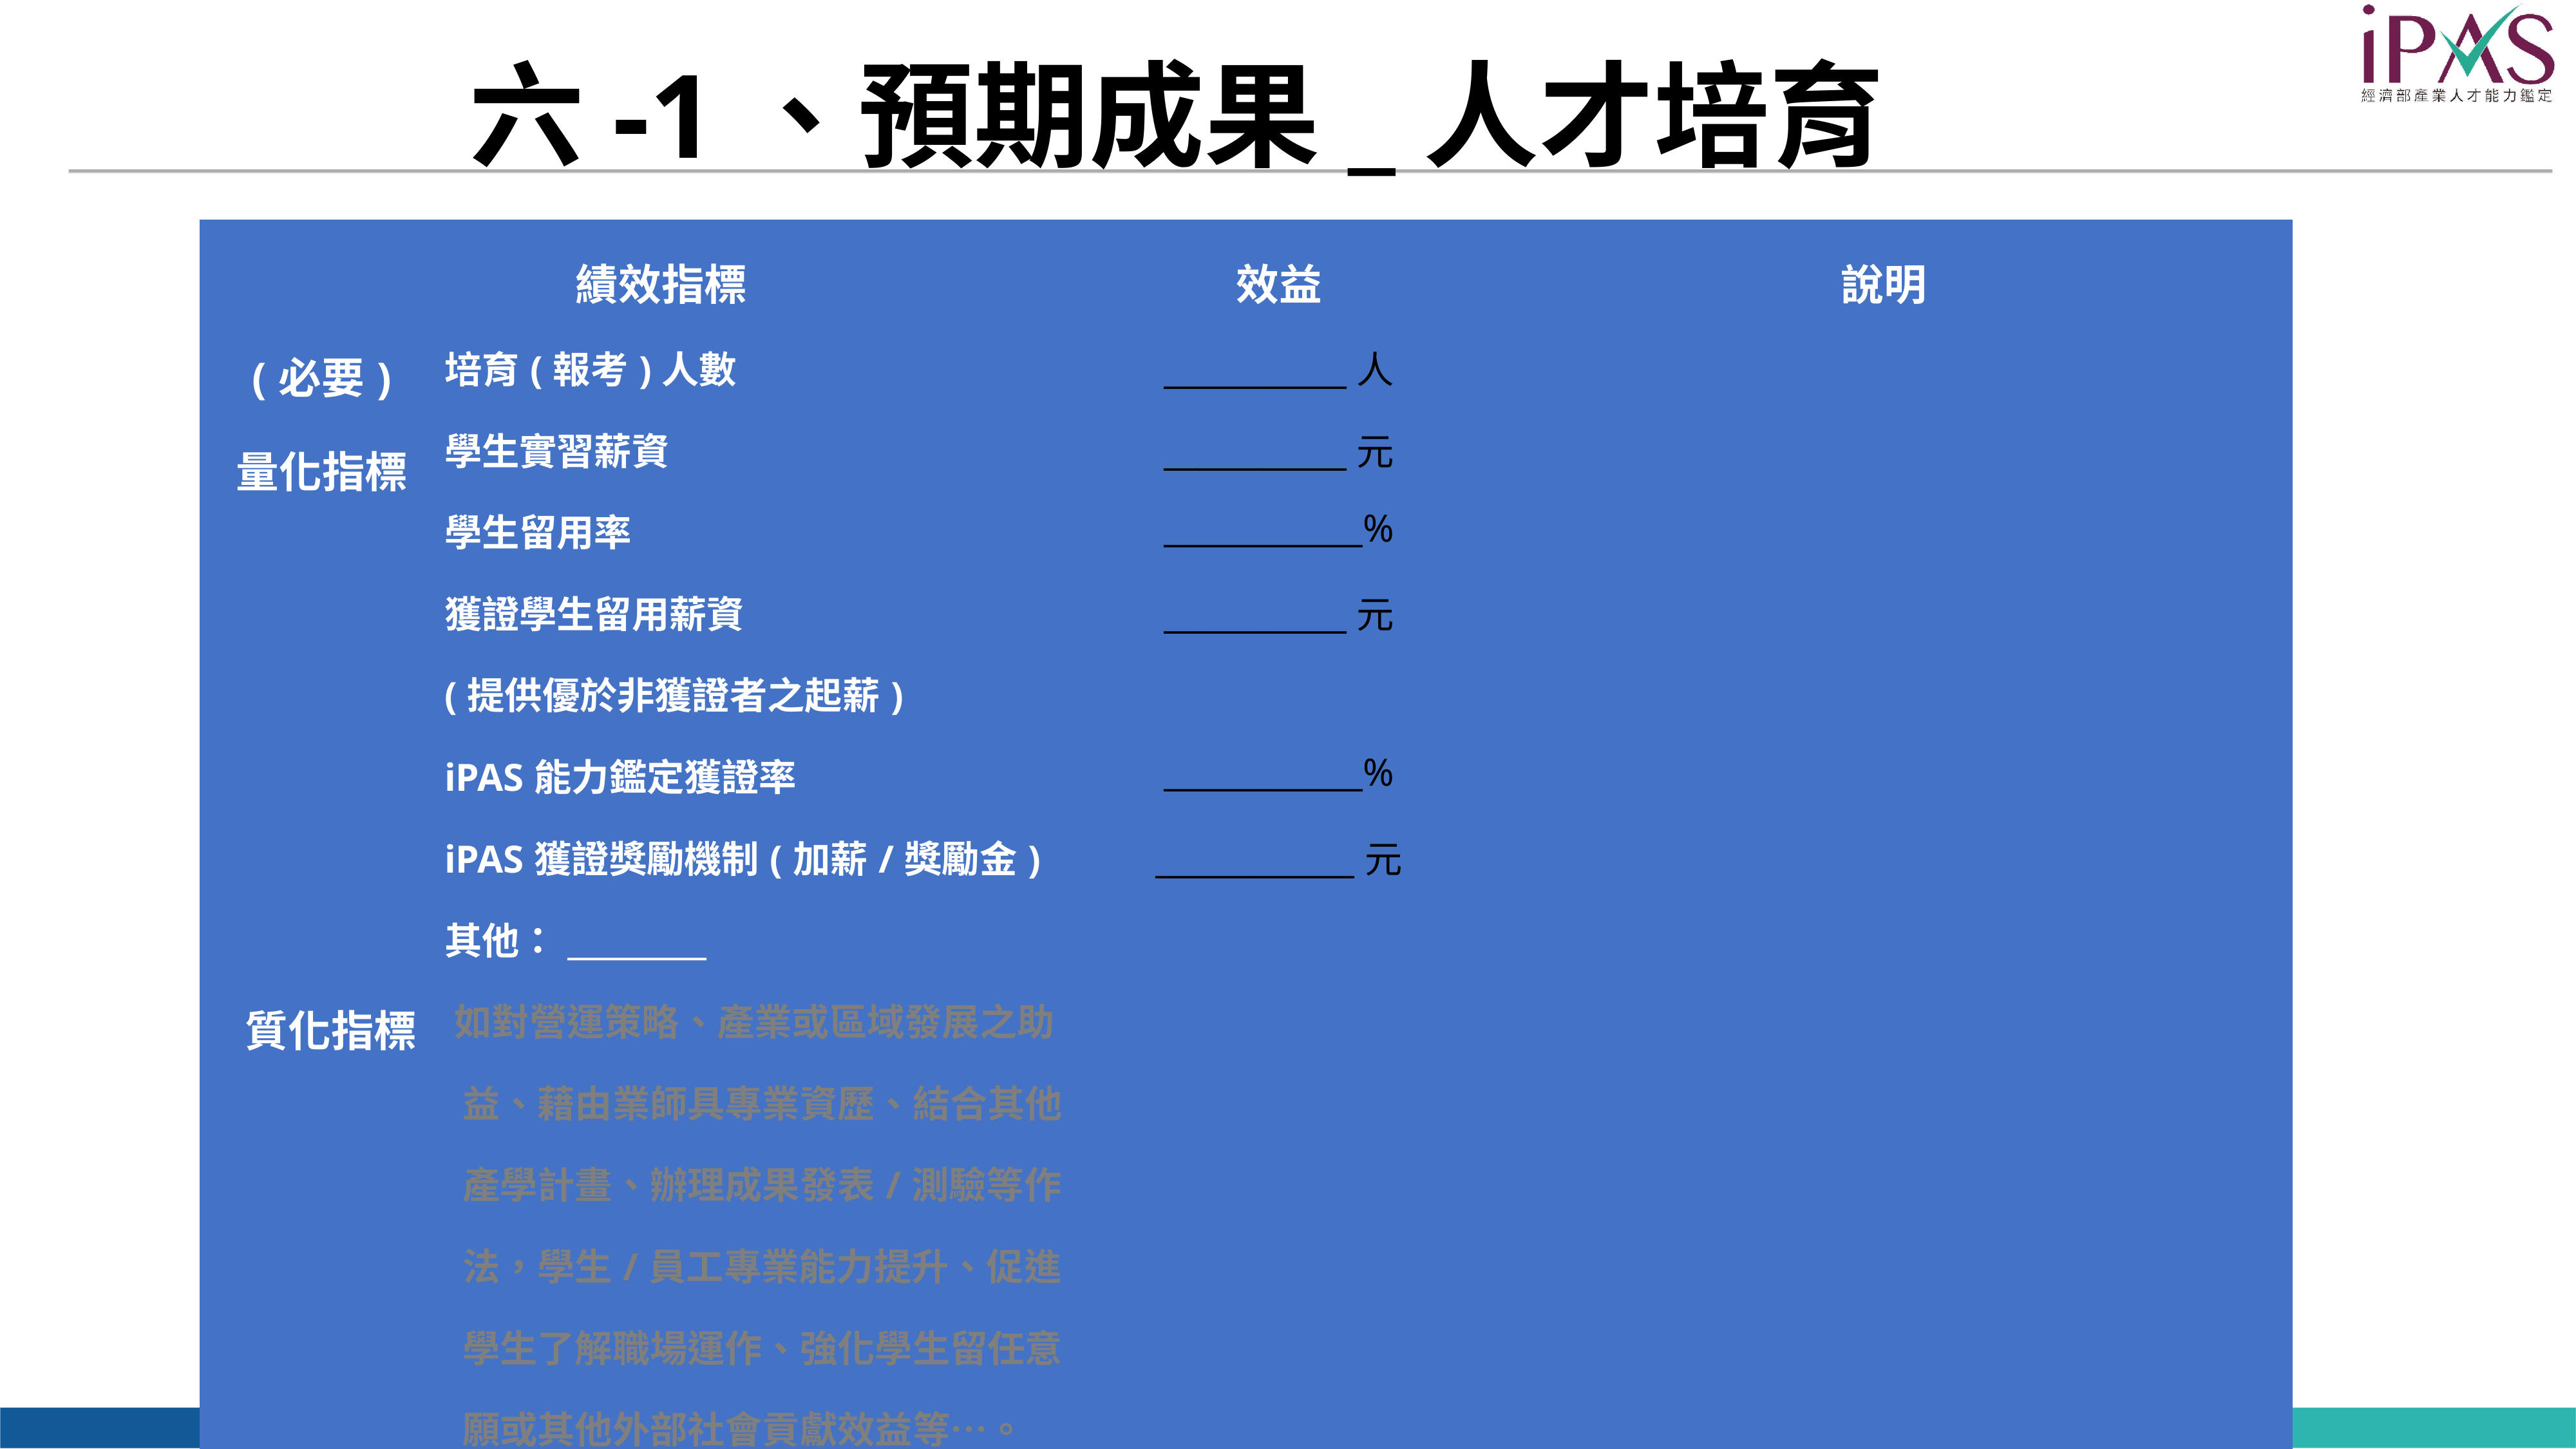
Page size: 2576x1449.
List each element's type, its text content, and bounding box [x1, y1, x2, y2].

table_cell 質化指標 [200, 965, 444, 1449]
table_header 績效指標 [200, 220, 1083, 313]
table_cell 培育(報考)人數 [444, 313, 1083, 395]
table_cell ____________% [1083, 721, 1435, 802]
table_header 效益 [1083, 220, 1435, 313]
table_cell (必要) 量化指標 [200, 313, 444, 965]
table_cell ___________元 [1083, 395, 1435, 476]
table_cell 獲證學生留用薪資 (提供優於非獲證者之起薪) [444, 558, 1083, 721]
table_cell [1435, 395, 2293, 476]
table_cell ____________% [1083, 476, 1435, 558]
table_cell [1435, 476, 2293, 558]
table_cell iPAS能力鑑定獲證率 [444, 721, 1083, 802]
table_cell ___________人 [1083, 313, 1435, 395]
table_cell 其他：_________ [444, 884, 1083, 965]
table_cell 學生留用率 [444, 476, 1083, 558]
table_cell ____________元 [1083, 802, 1435, 884]
table_cell [1435, 802, 2293, 884]
table_cell [1435, 313, 2293, 395]
table_cell ___________元 [1083, 558, 1435, 721]
table_cell [1435, 721, 2293, 802]
table_header 說明 [1435, 220, 2293, 313]
table_cell [1083, 884, 1435, 965]
table_cell 如對營運策略、產業或區域發展之助益、藉由業師具專業資歷、結合其他產學計畫、辦理成果發表/測驗等作法，學生/員工專業能力提升、促進學生了解職場運作、強化學生留任意願或其他外部社會貢獻效益等…。 [444, 965, 1083, 1449]
text_box 六-1、預期成果_人才培育 [130, 37, 2224, 140]
table_cell [1435, 965, 2293, 1449]
table_cell [1435, 884, 2293, 965]
table_cell iPAS獲證獎勵機制(加薪/獎勵金) [444, 802, 1083, 884]
table_cell 學生實習薪資 [444, 395, 1083, 476]
table_cell [1435, 558, 2293, 721]
table_cell [1083, 965, 1435, 1449]
